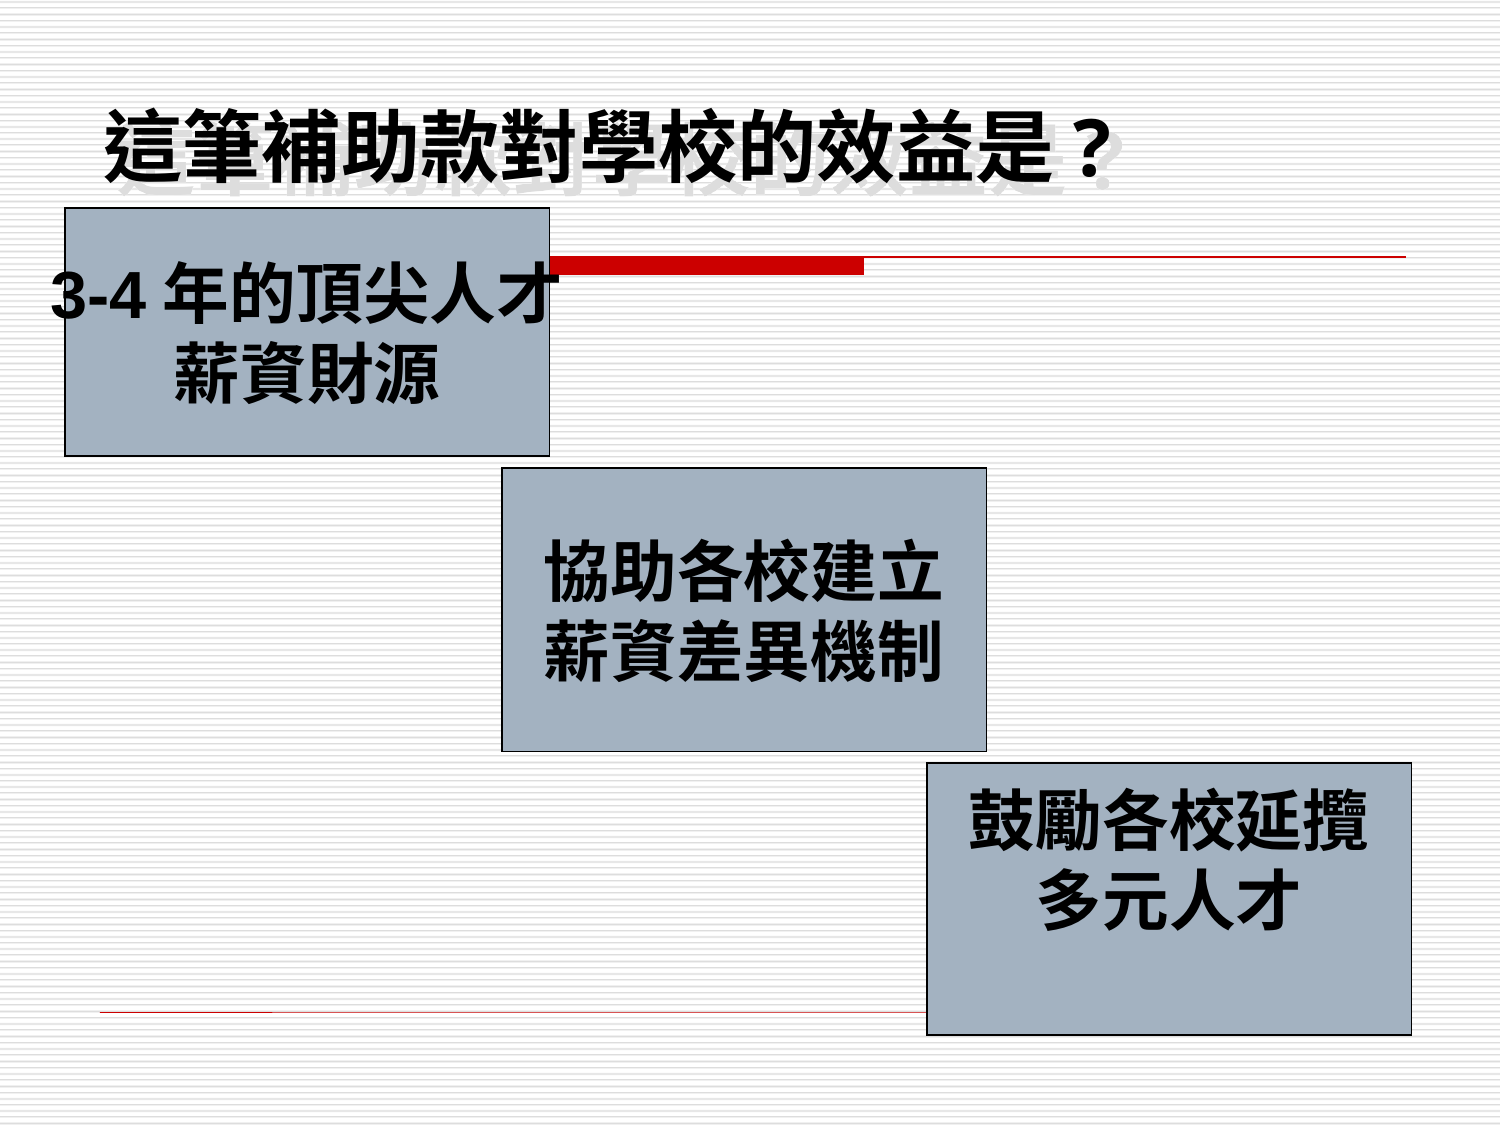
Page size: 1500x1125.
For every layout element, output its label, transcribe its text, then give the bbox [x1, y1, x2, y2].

title 這筆補助款對學校的效益是? [88, 0, 1402, 200]
text_box 協助各校建立 薪資差異機制 [502, 468, 986, 751]
text_box 鼓勵各校延攬 多元人才 [927, 763, 1412, 1035]
text_box 3-4年的頂尖人才 薪資財源 [65, 208, 549, 456]
